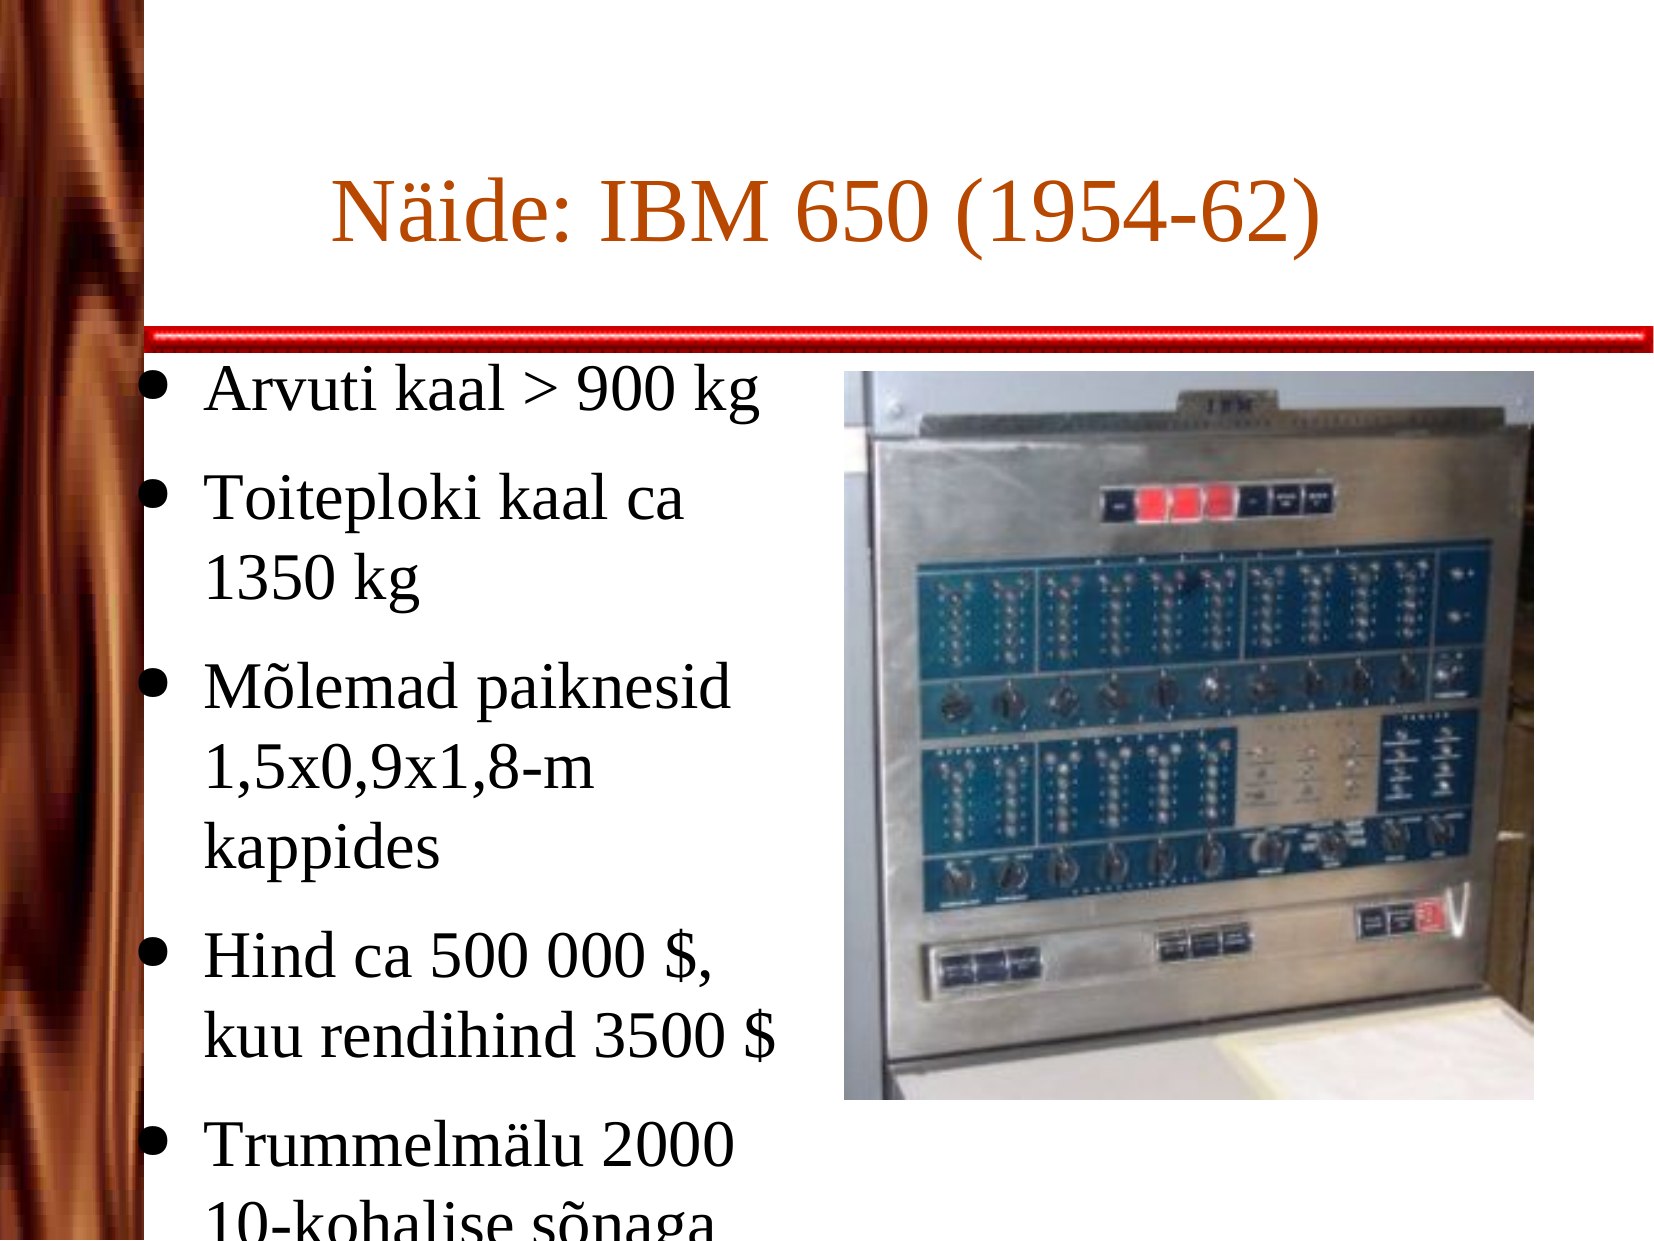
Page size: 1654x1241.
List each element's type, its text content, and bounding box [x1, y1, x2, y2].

title Näide: IBM 650 (1954-62) [121, 100, 1533, 312]
picture [844, 371, 1534, 1100]
picture [0, 0, 1654, 1240]
list Arvuti kaal > 900 kg Toiteploki kaal ca 1350 kg Mõlemad paiknesid 1,5x0,9x1,8-m kappides Hind ca 500 000 $, kuu rendihind 3500 $ Trummelmälu 2000 10-kohalise sõnaga [121, 344, 811, 1241]
